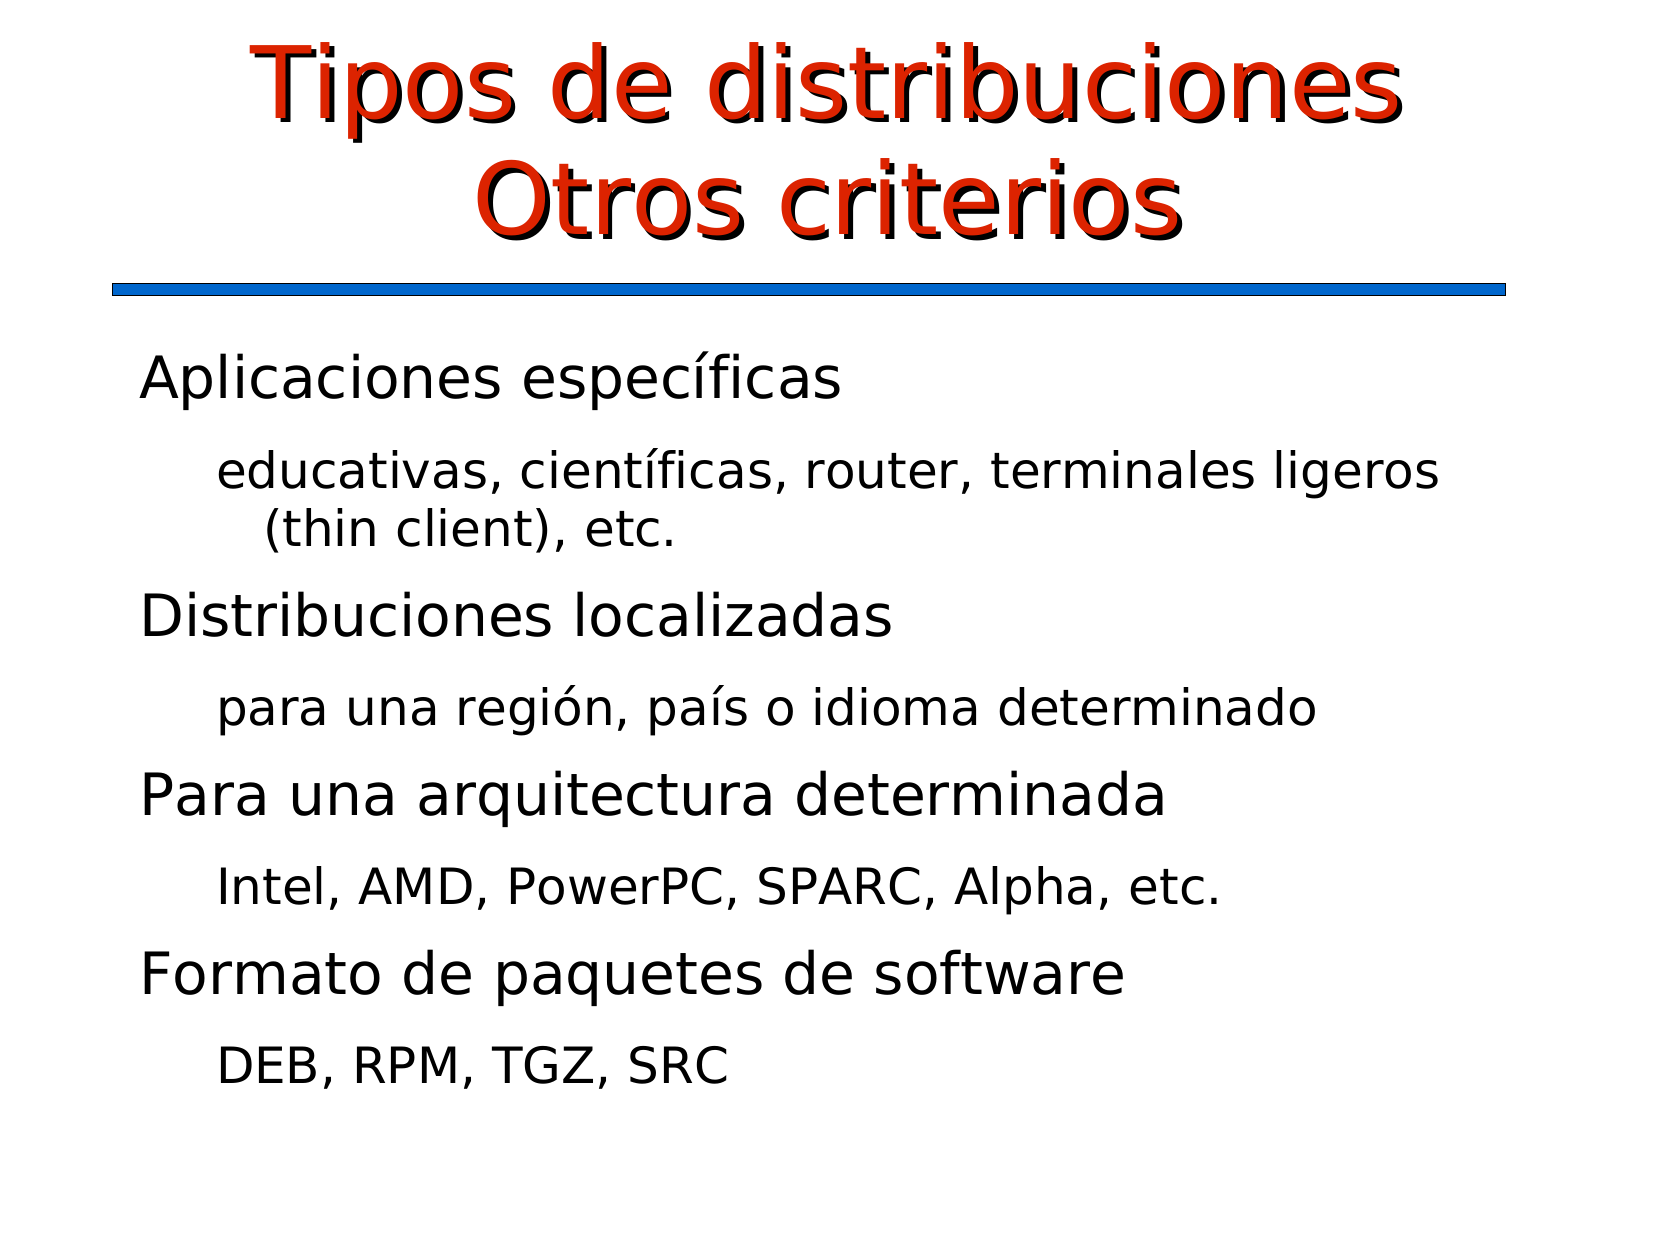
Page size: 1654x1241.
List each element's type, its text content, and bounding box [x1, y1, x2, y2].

list Aplicaciones específicas educativas, científicas, router, terminales ligeros (thin client), etc. Distribuciones localizadas para una región, país o idioma determinado Para una arquitectura determinada Intel, AMD, PowerPC, SPARC, Alpha, etc. Formato de paquetes de software DEB, RPM, TGZ, SRC [121, 344, 1534, 1127]
title Tipos de distribuciones Otros criterios [121, 25, 1534, 258]
